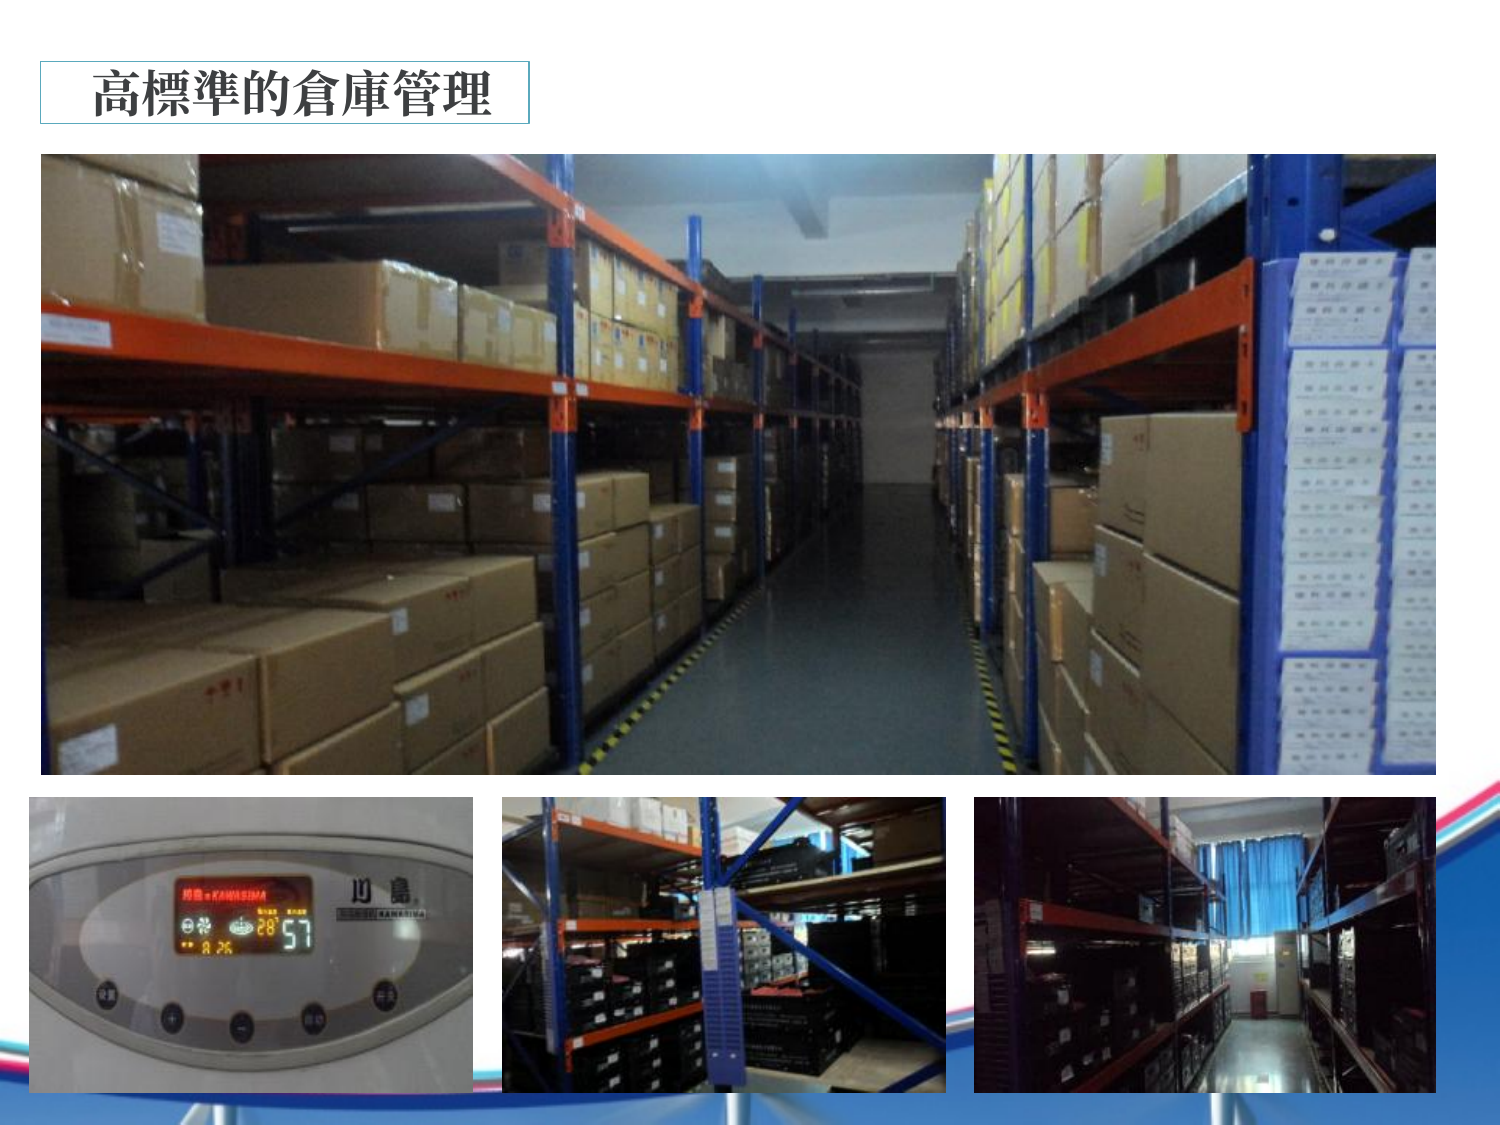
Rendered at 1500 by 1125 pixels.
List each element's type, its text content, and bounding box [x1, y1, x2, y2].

text_box 高標準的倉庫管理 [46, 54, 538, 130]
picture [0, 0, 1500, 1125]
